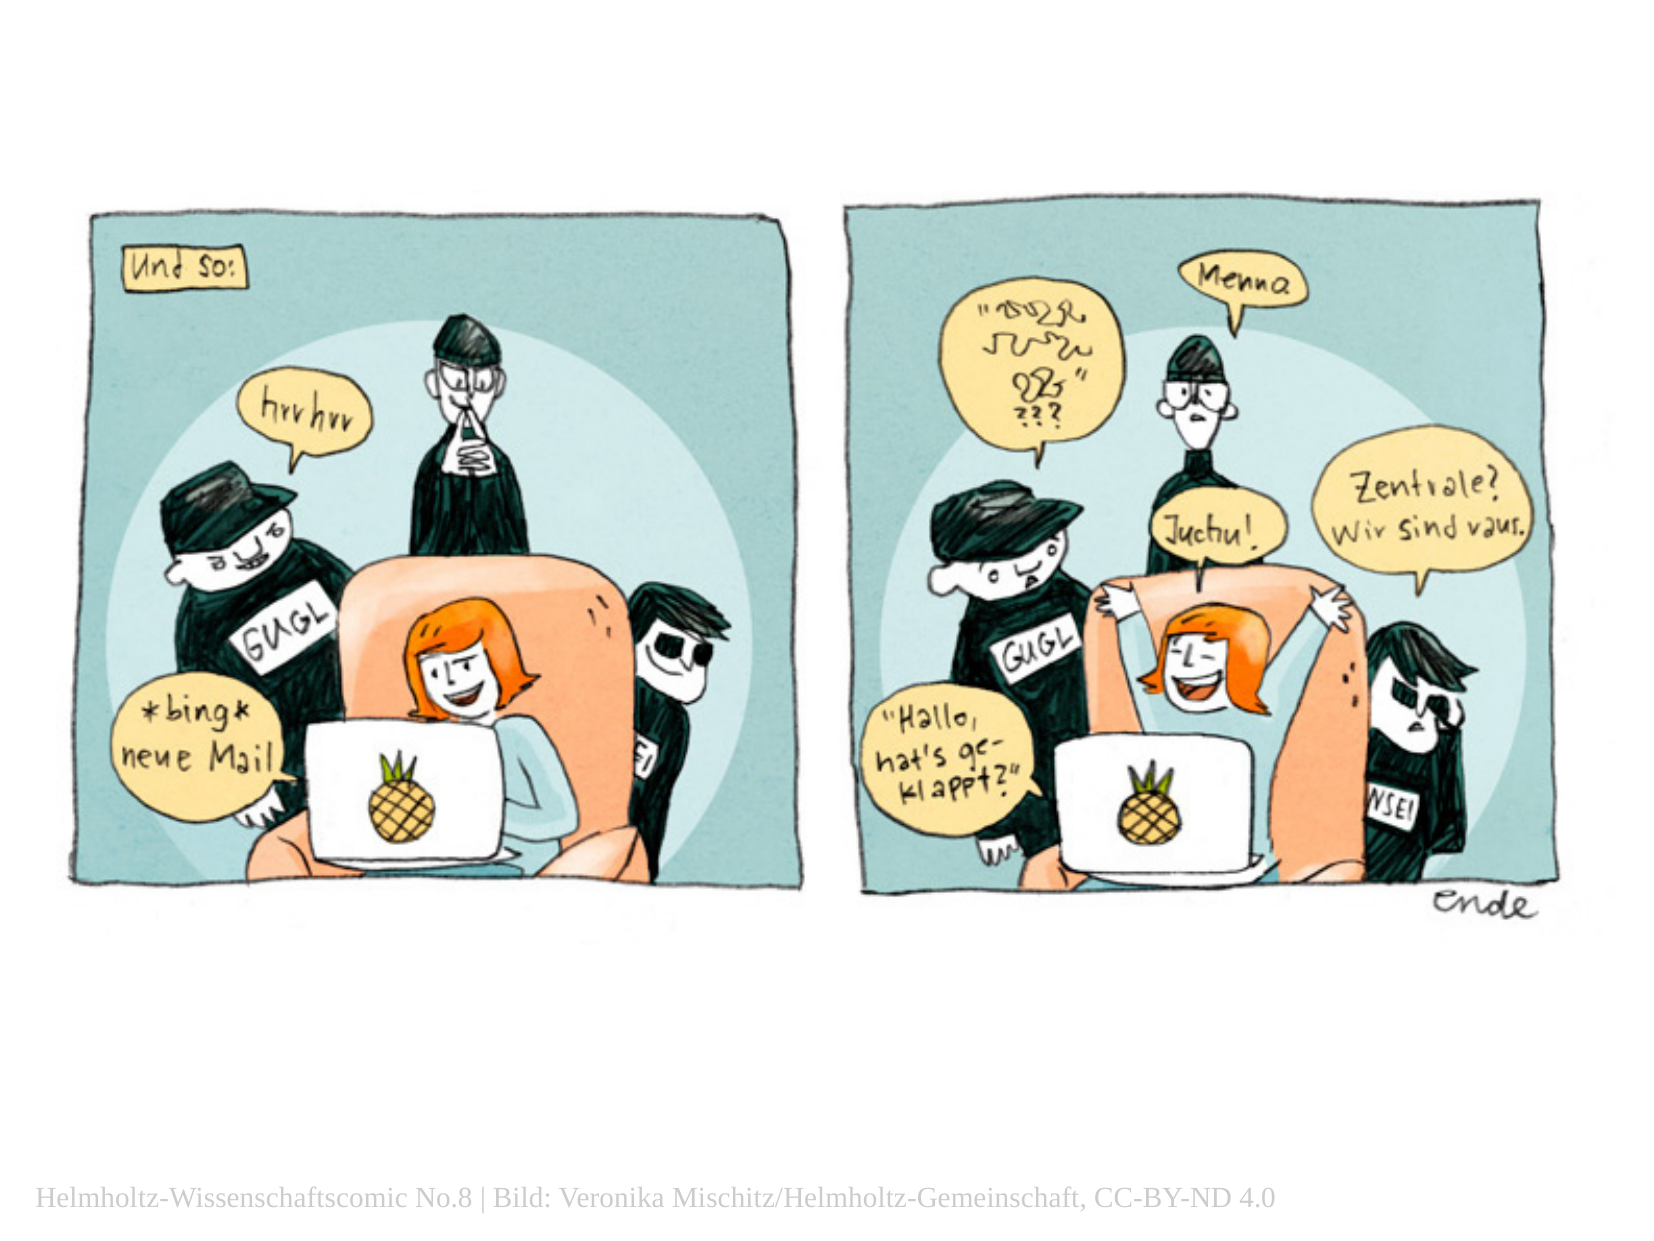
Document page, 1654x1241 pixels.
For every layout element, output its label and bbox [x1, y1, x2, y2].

picture [23, 190, 1616, 945]
